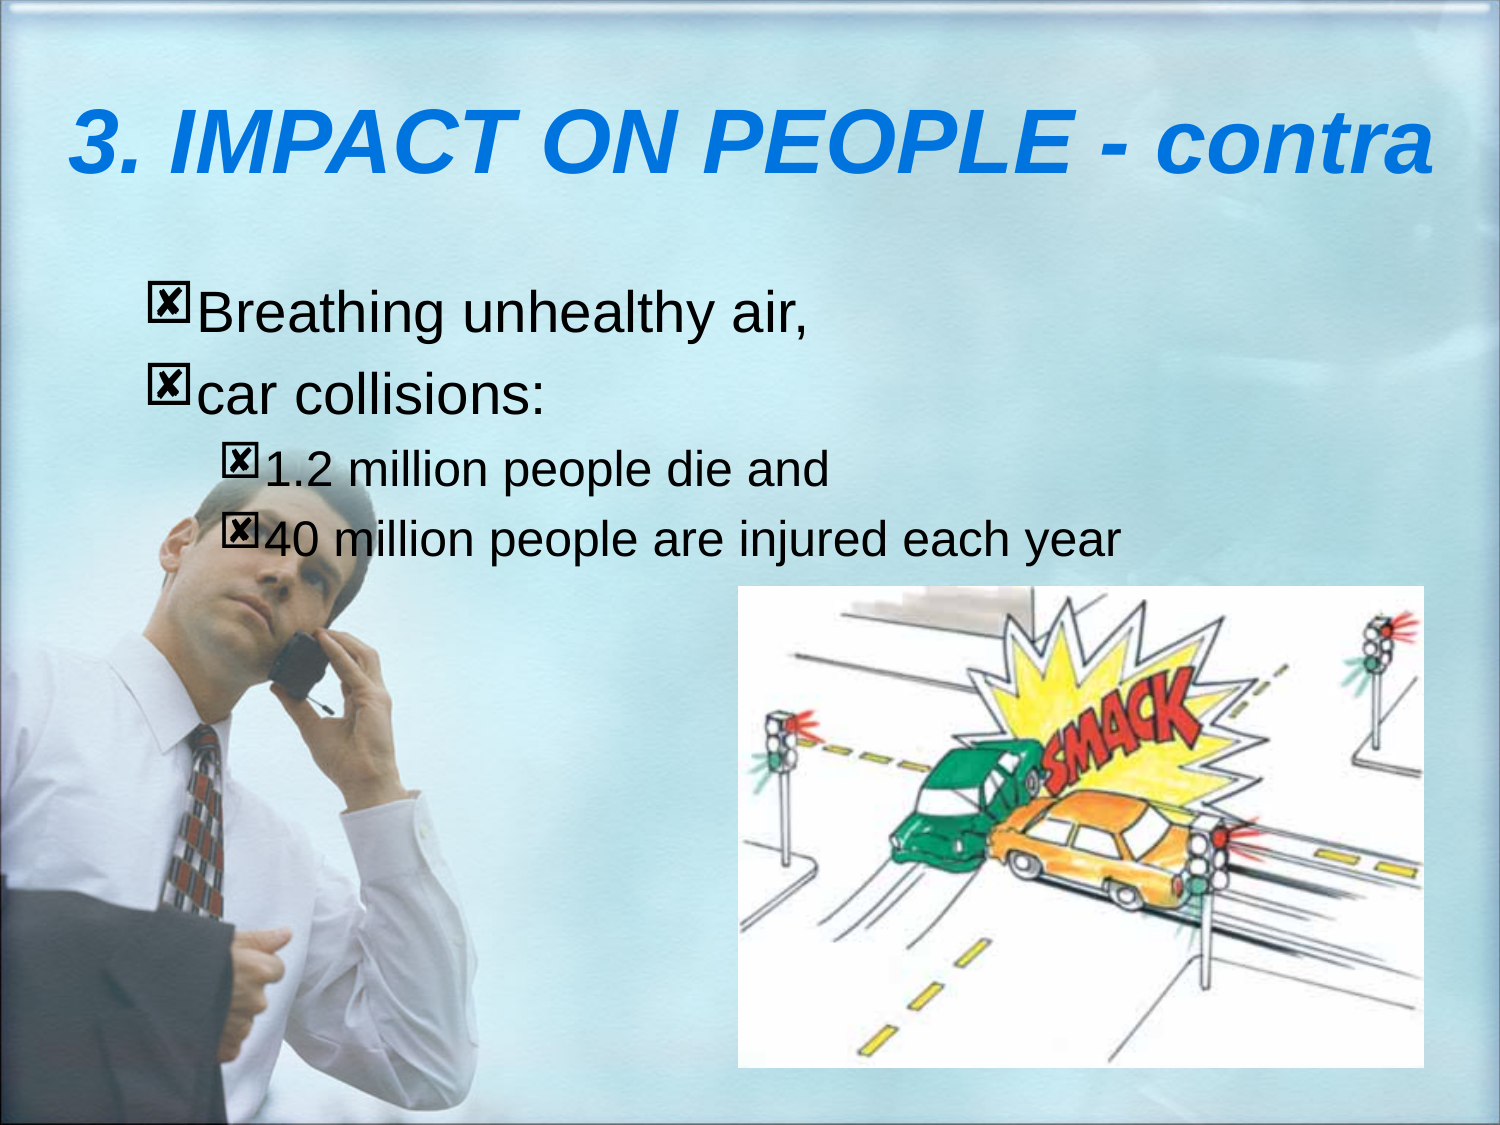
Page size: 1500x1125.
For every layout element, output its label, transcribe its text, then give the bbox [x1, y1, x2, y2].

picture [0, 0, 1500, 1125]
list Breathing unhealthy air, car collisions: 1.2 million people die and 40 million people are injured each year [53, 267, 1462, 1010]
title 3. IMPACT ON PEOPLE - contra [53, 42, 1462, 231]
